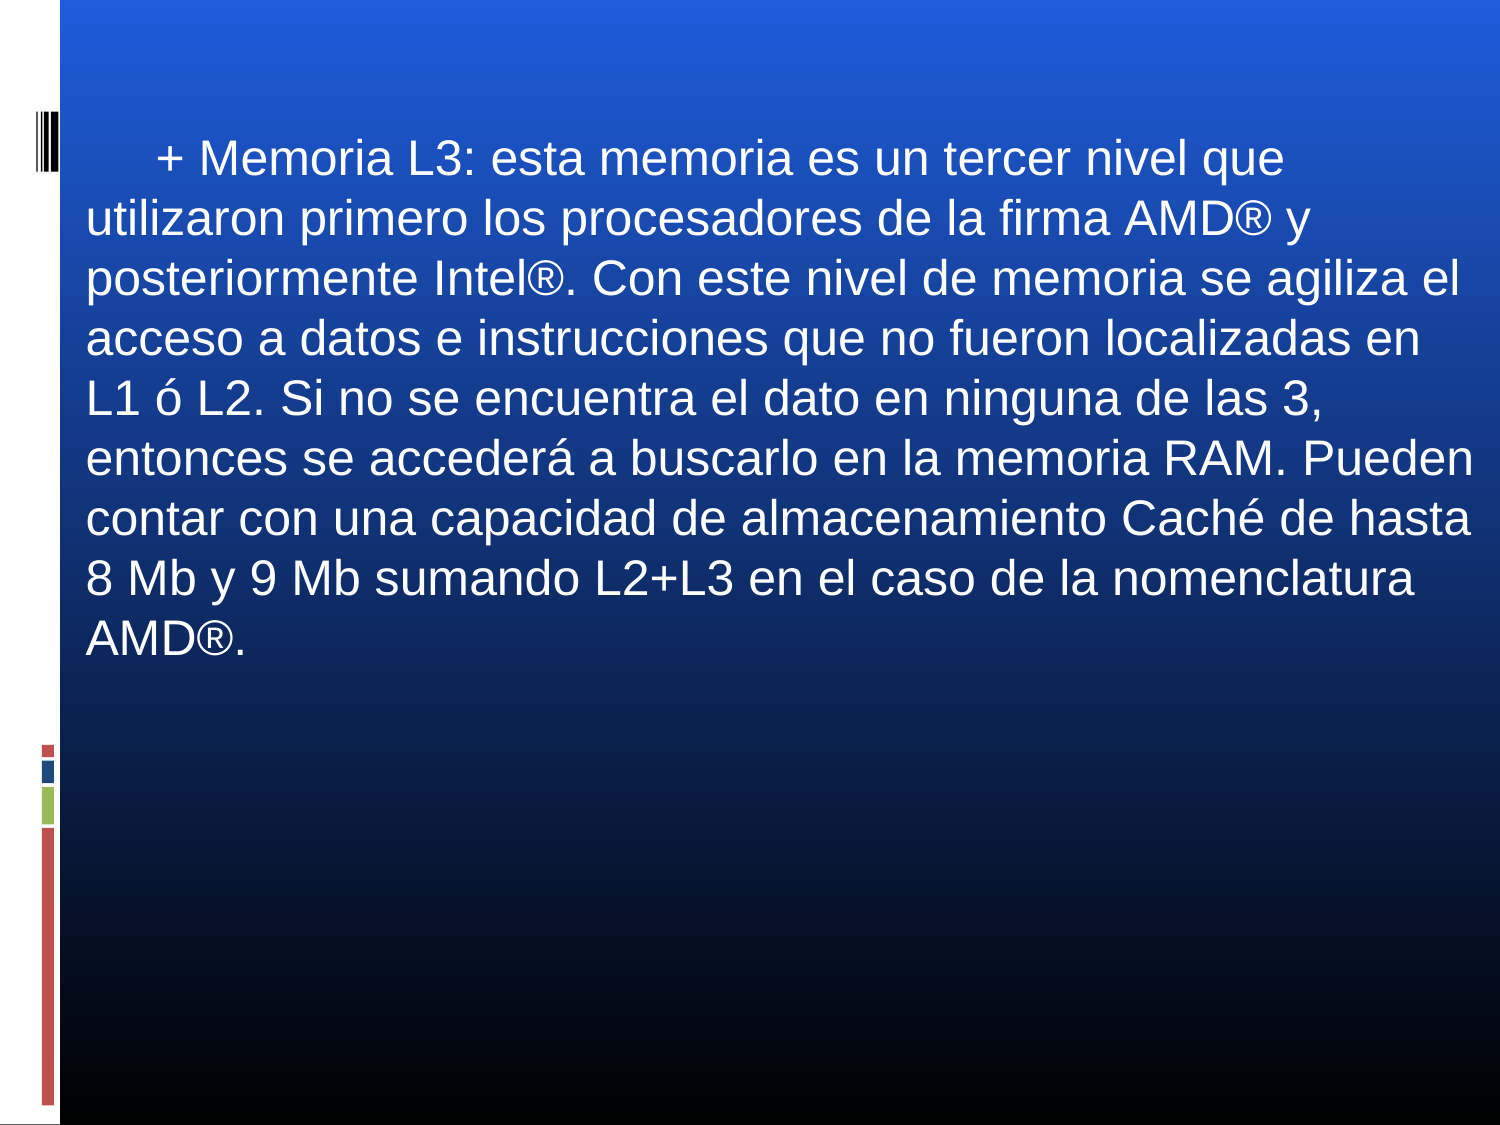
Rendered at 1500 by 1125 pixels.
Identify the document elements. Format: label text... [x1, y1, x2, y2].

text_box + Memoria L3: esta memoria es un tercer nivel que utilizaron primero los procesadores de la firma AMD® y posteriormente Intel®. Con este nivel de memoria se agiliza el acceso a datos e instrucciones que no fueron localizadas en L1 ó L2. Si no se encuentra el dato en ninguna de las 3, entonces se accederá a buscarlo en la memoria RAM. Pueden contar con una capacidad de almacenamiento Caché de hasta 8 Mb y 9 Mb sumando L2+L3 en el caso de la nomenclatura AMD®. [70, 118, 1500, 1004]
